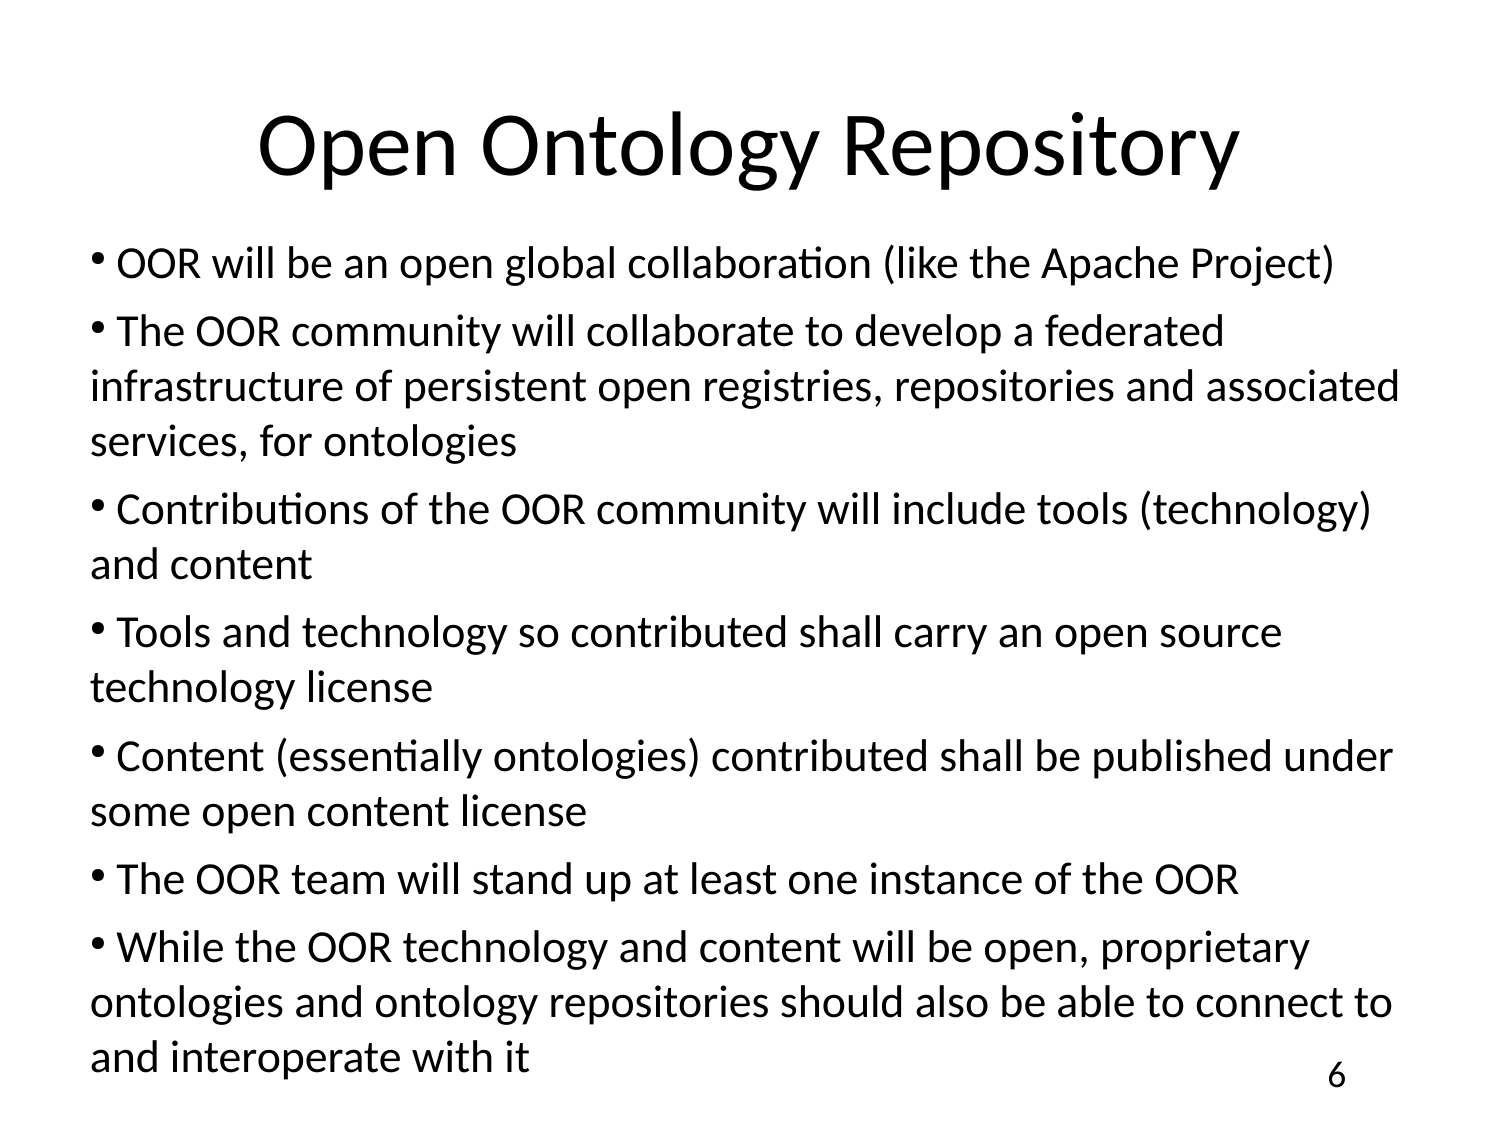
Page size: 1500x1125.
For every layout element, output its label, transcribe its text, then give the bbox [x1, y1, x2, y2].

list OOR will be an open global collaboration (like the Apache Project) The OOR community will collaborate to develop a federated infrastructure of persistent open registries, repositories and associated services, for ontologies Contributions of the OOR community will include tools (technology) and content Tools and technology so contributed shall carry an open source technology license Content (essentially ontologies) contributed shall be published under some open content license The OOR team will stand up at least one instance of the OOR While the OOR technology and content will be open, proprietary ontologies and ontology repositories should also be able to connect to and interoperate with it [75, 225, 1426, 1013]
title Open Ontology Repository [75, 45, 1425, 225]
